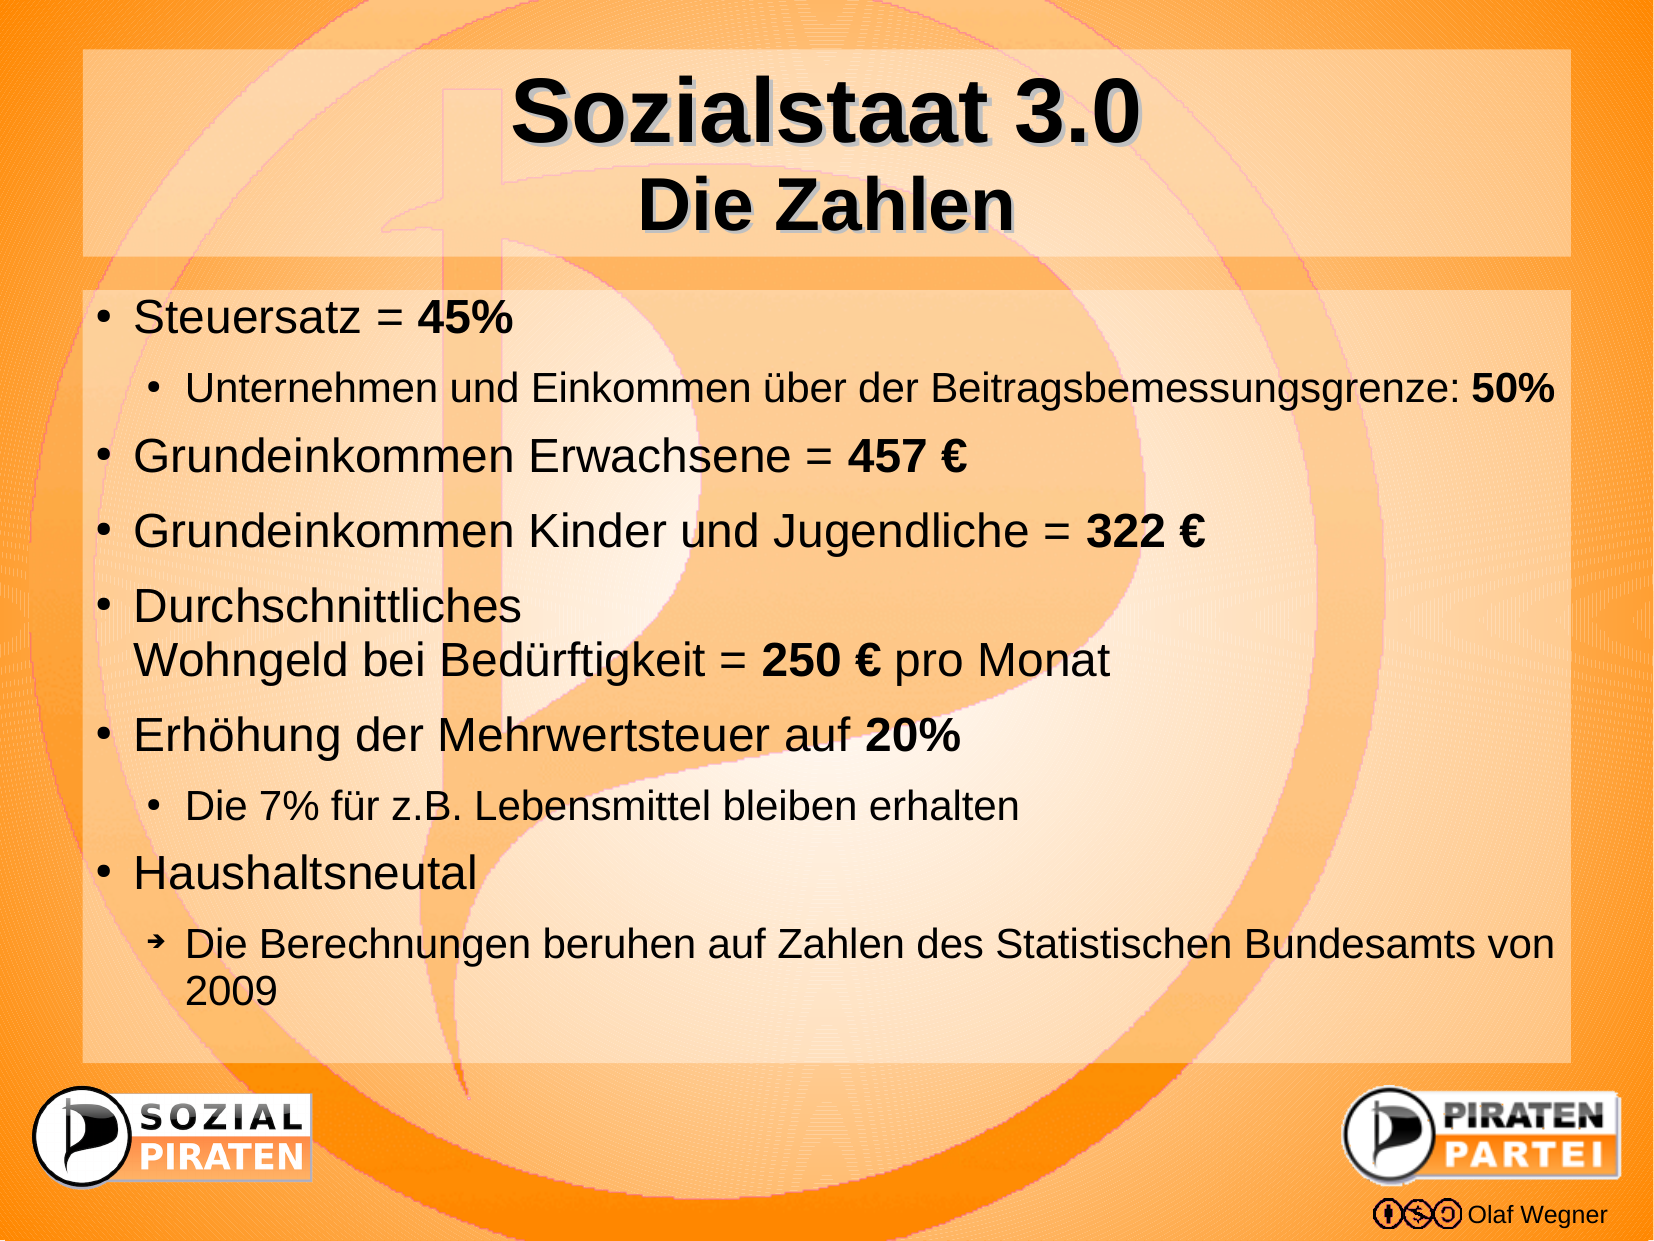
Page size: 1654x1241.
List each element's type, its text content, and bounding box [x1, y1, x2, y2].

text_box Olaf Wegner [1452, 1193, 1623, 1237]
picture [29, 0, 1623, 1241]
title Sozialstaat 3.0 Die Zahlen [82, 49, 1571, 257]
list Steuersatz = 45% Unternehmen und Einkommen über der Beitragsbemessungsgrenze: 50% Grundeinkommen Erwachsene = 457 € Grundeinkommen Kinder und Jugendliche = 322 € Durchschnittliches Wohngeld bei Bedürftigkeit = 250 € pro Monat Erhöhung der Mehrwertsteuer auf 20% Die 7% für z.B. Lebensmittel bleiben erhalten Haushaltsneutal Die Berechnungen beruhen auf Zahlen des Statistischen Bundesamts von 2009 [82, 290, 1571, 1063]
